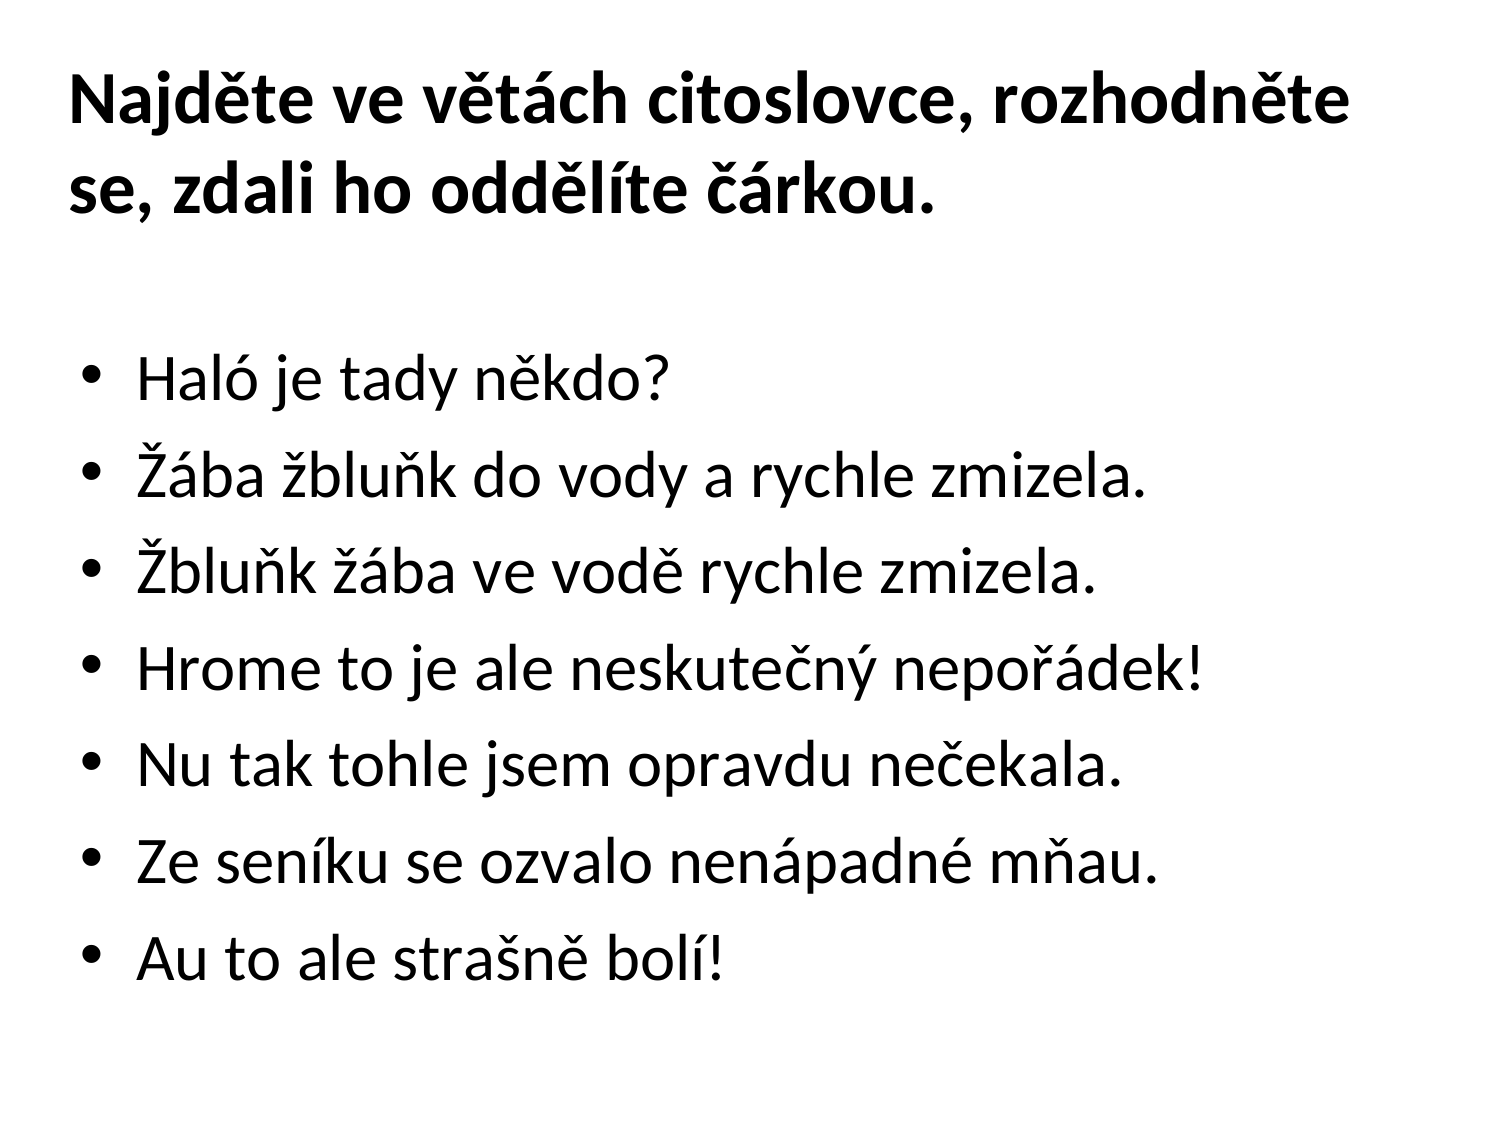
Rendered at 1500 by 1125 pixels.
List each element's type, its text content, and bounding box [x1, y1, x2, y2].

title Najděte ve větách citoslovce, rozhodněte se, zdali ho oddělíte čárkou. [53, 41, 1447, 237]
list Haló je tady někdo? Žába žbluňk do vody a rychle zmizela. Žbluňk žába ve vodě rychle zmizela. Hrome to je ale neskutečný nepořádek! Nu tak tohle jsem opravdu nečekala. Ze seníku se ozvalo nenápadné mňau. Au to ale strašně bolí! [64, 326, 1415, 1098]
